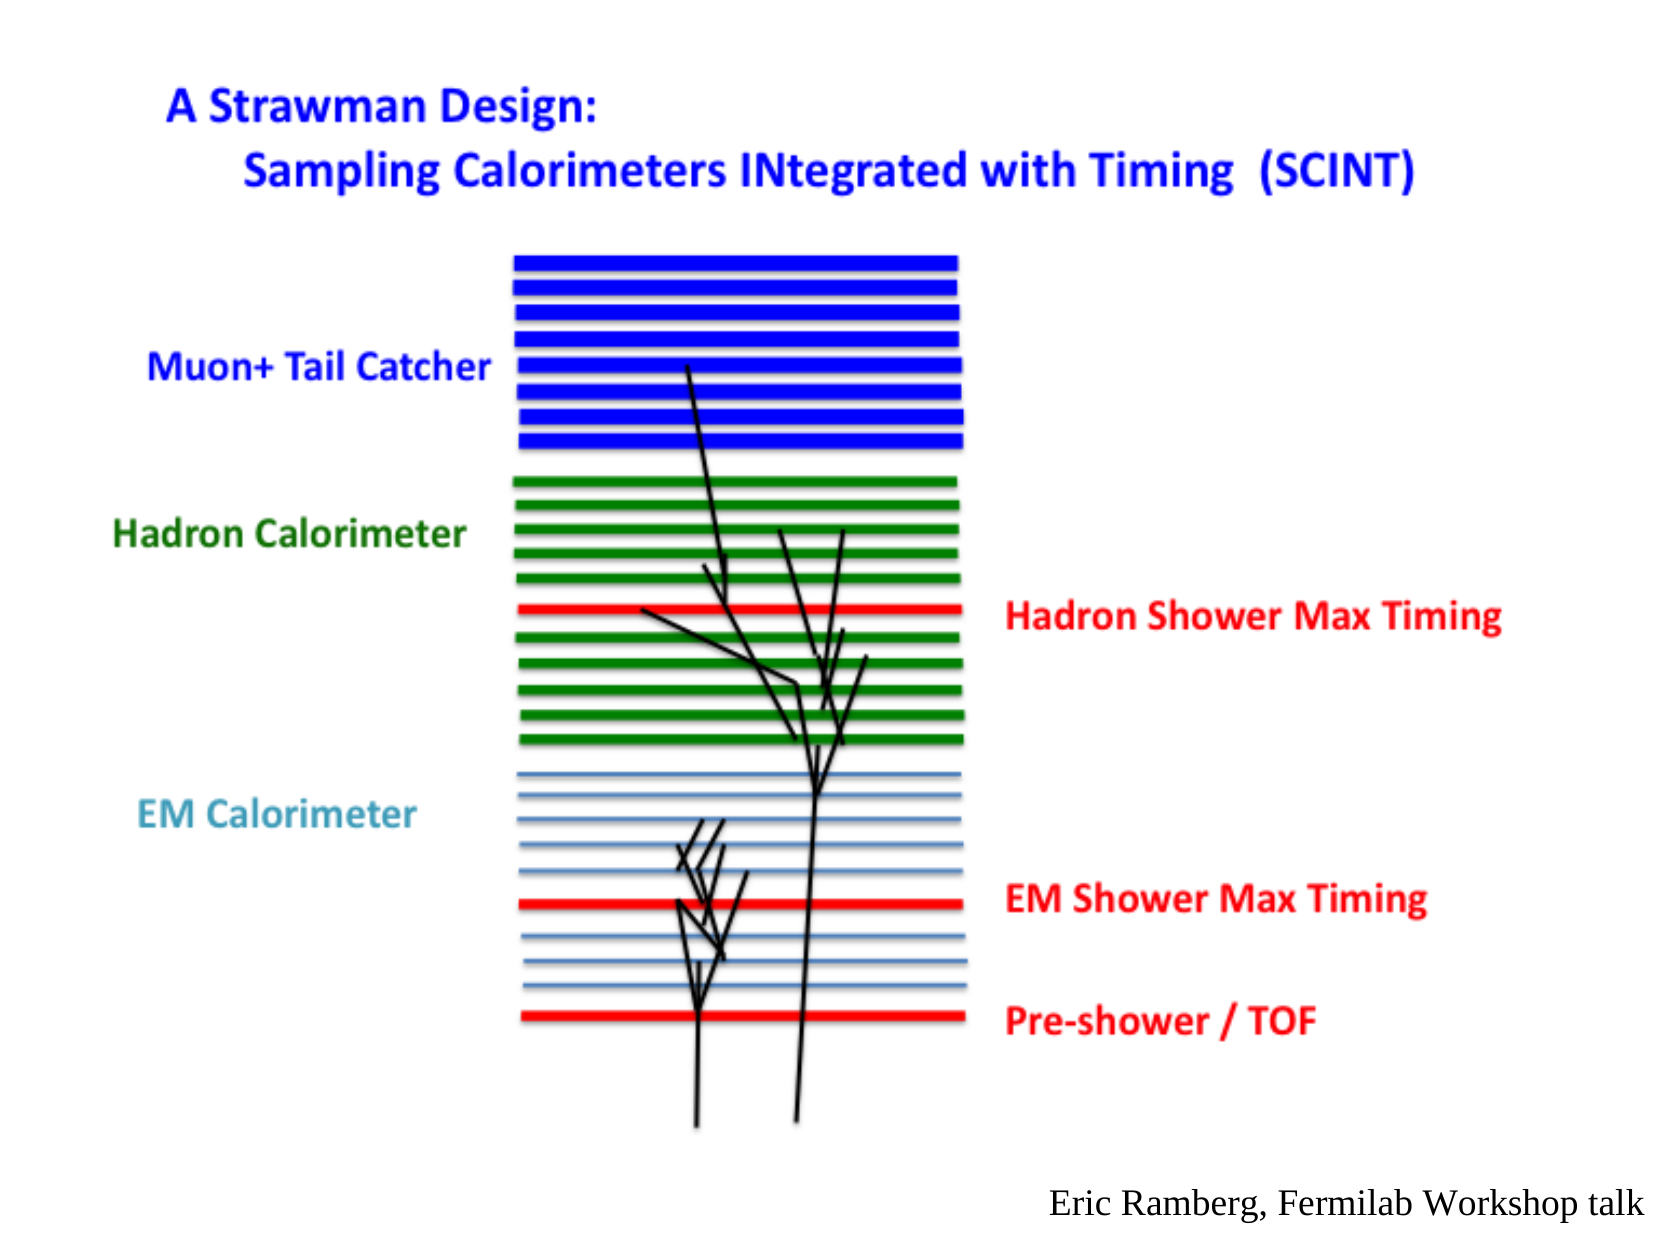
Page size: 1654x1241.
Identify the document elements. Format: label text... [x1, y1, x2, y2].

picture [96, 58, 1571, 1142]
text_box Eric Ramberg, Fermilab Workshop talk [1049, 1181, 1640, 1224]
